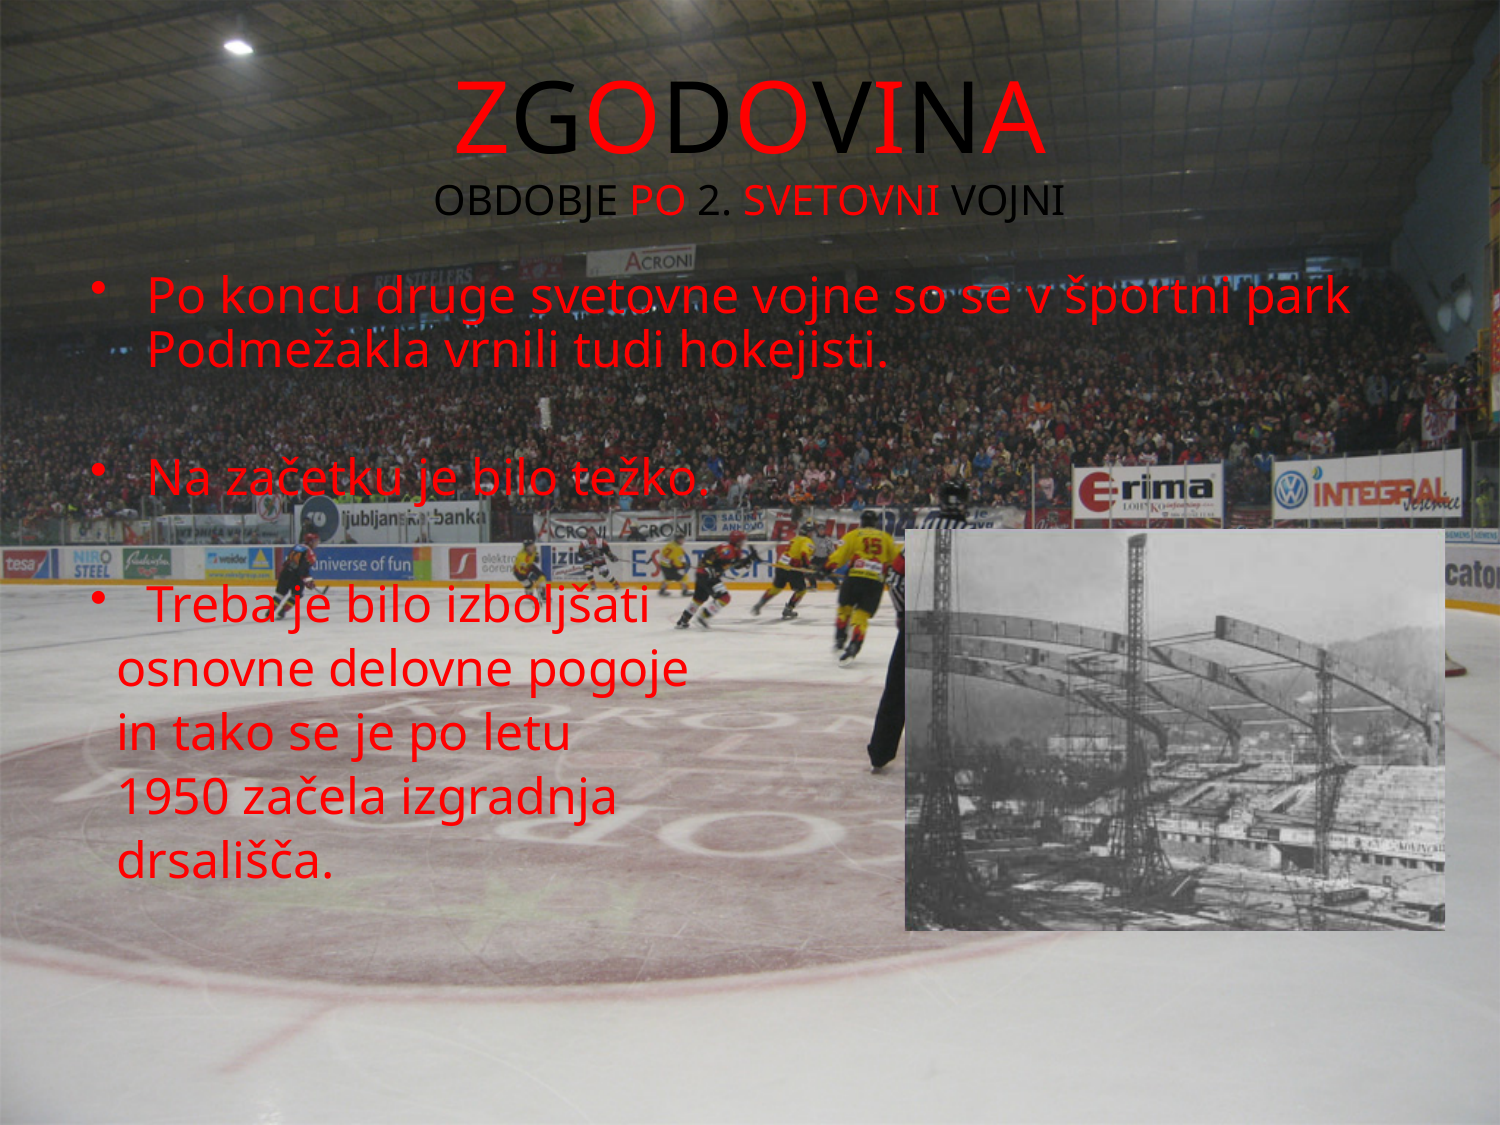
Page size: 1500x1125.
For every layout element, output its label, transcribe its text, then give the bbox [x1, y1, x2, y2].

list Po koncu druge svetovne vojne so se v športni park Podmežakla vrnili tudi hokejisti. Na začetku je bilo težko. Treba je bilo izboljšati osnovne delovne pogoje in tako se je po letu 1950 začela izgradnja drsališča. [75, 262, 1425, 1005]
title ZGODOVINA OBDOBJE PO 2. SVETOVNI VOJNI [75, 45, 1425, 233]
picture [0, 0, 1500, 1125]
